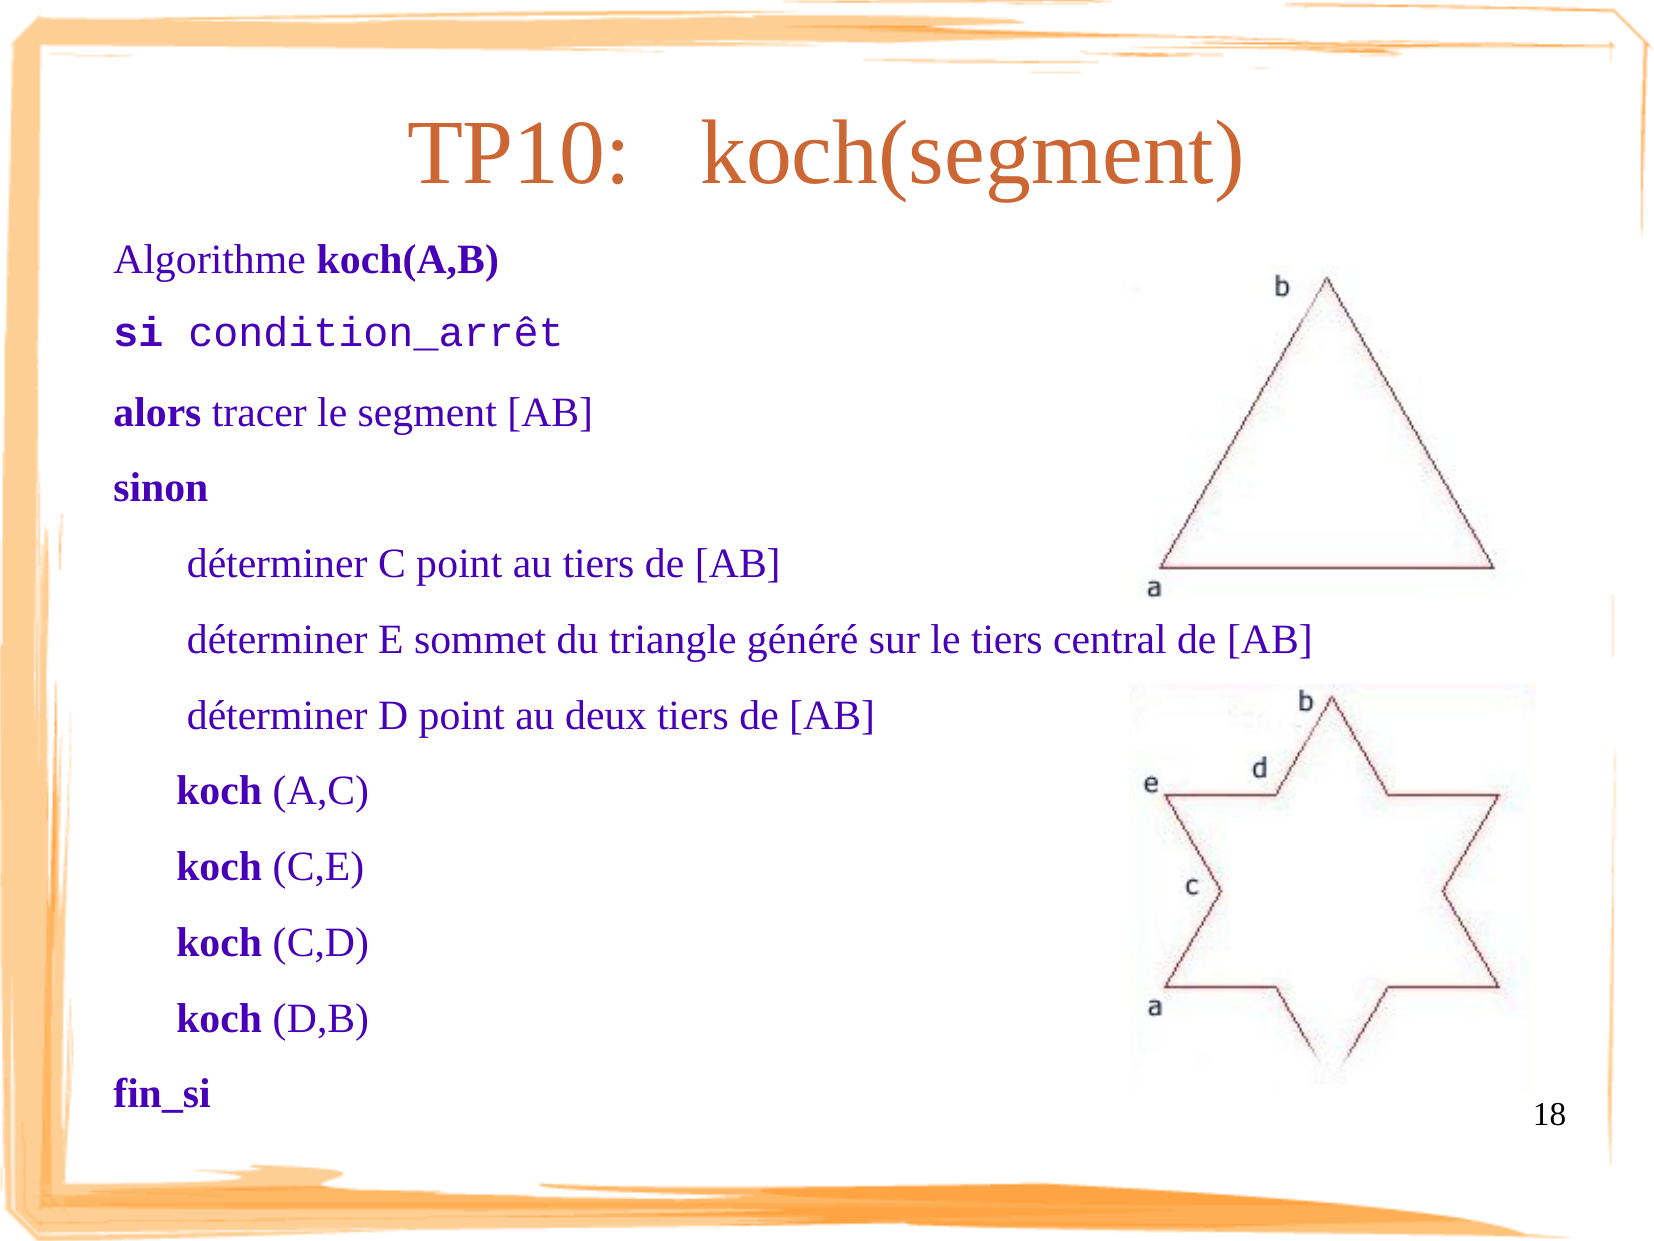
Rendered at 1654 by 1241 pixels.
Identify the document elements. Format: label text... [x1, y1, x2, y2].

title TP10: koch(segment) [82, 49, 1571, 257]
list Algorithme koch(A,B) si condition_arrêt alors tracer le segment [AB] sinon déterminer C point au tiers de [AB] déterminer E sommet du triangle généré sur le tiers central de [AB] déterminer D point au deux tiers de [AB] koch (A,C) koch (C,E) koch (C,D) koch (D,B) fin_si [113, 236, 1567, 1136]
picture [0, 0, 1654, 1241]
